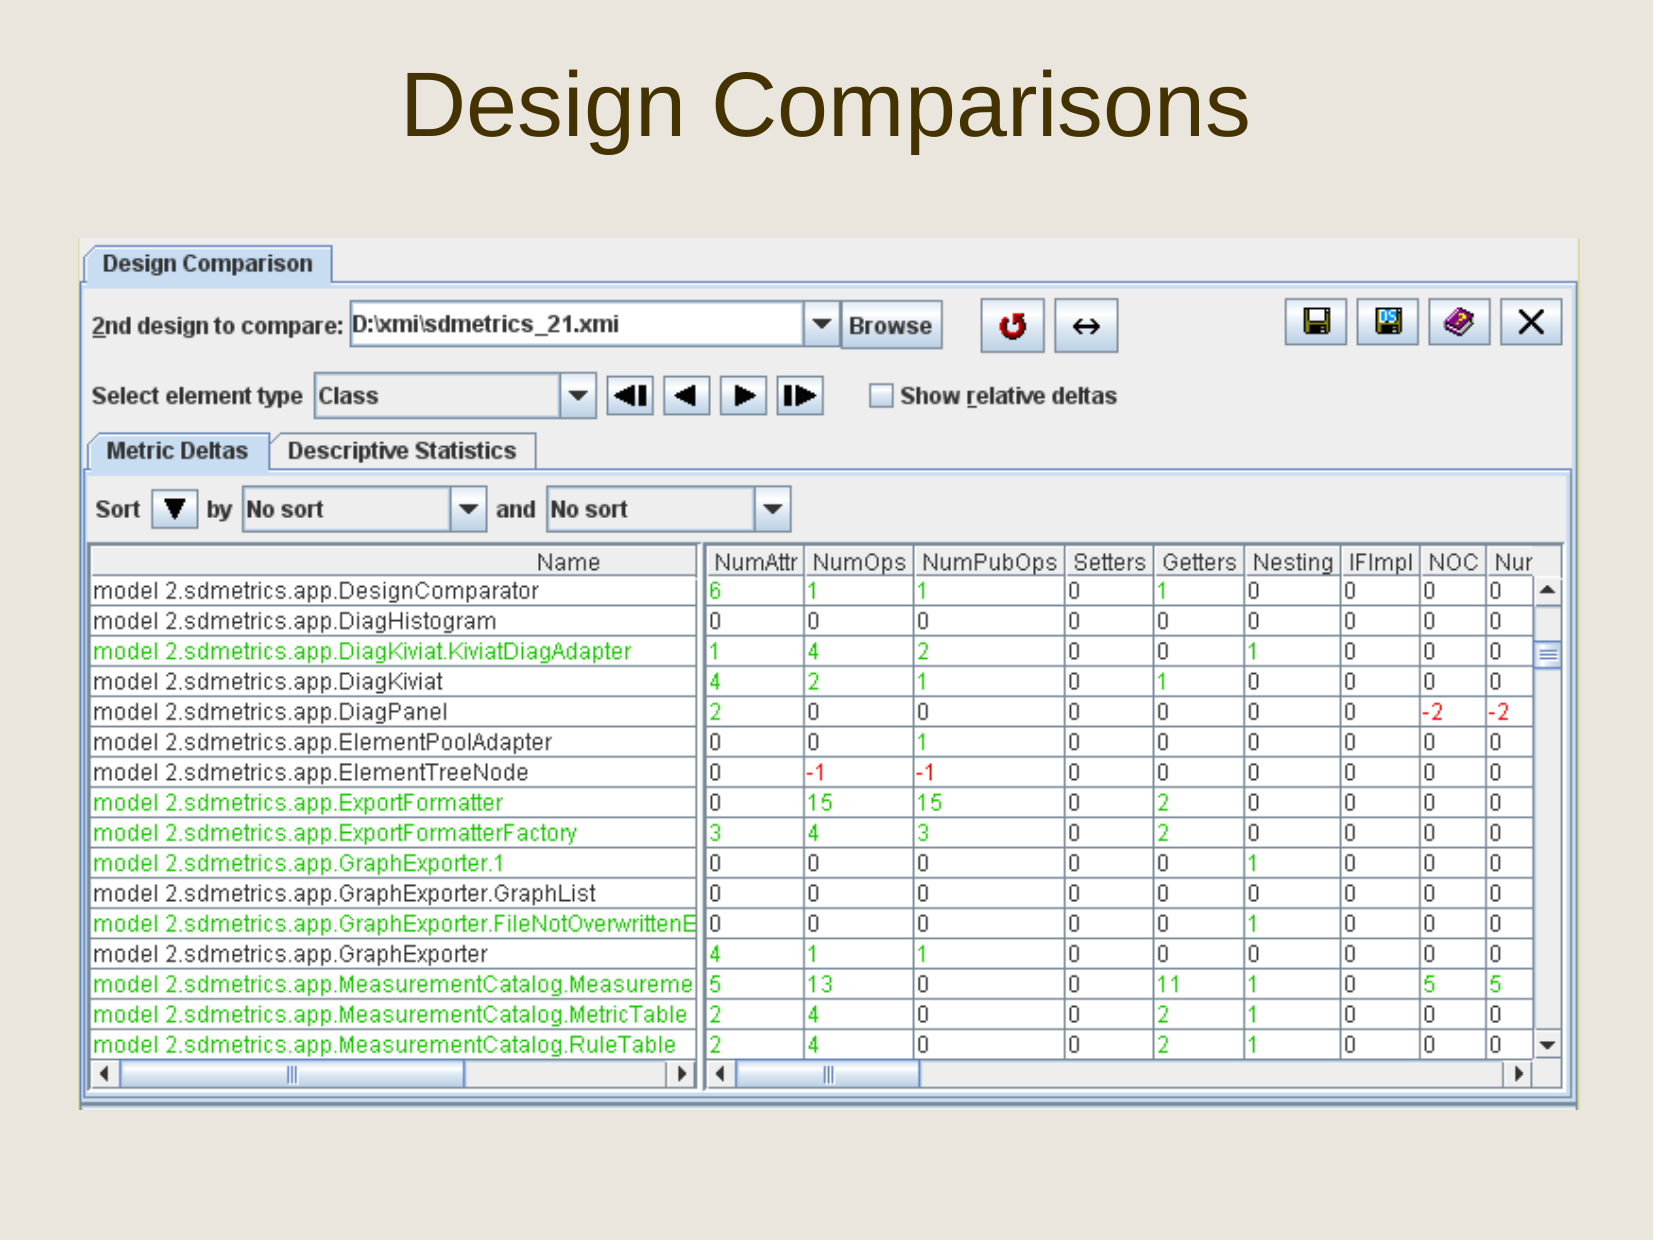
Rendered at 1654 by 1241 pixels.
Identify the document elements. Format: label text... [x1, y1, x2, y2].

title Design Comparisons [82, 49, 1571, 160]
picture [78, 238, 1580, 1110]
